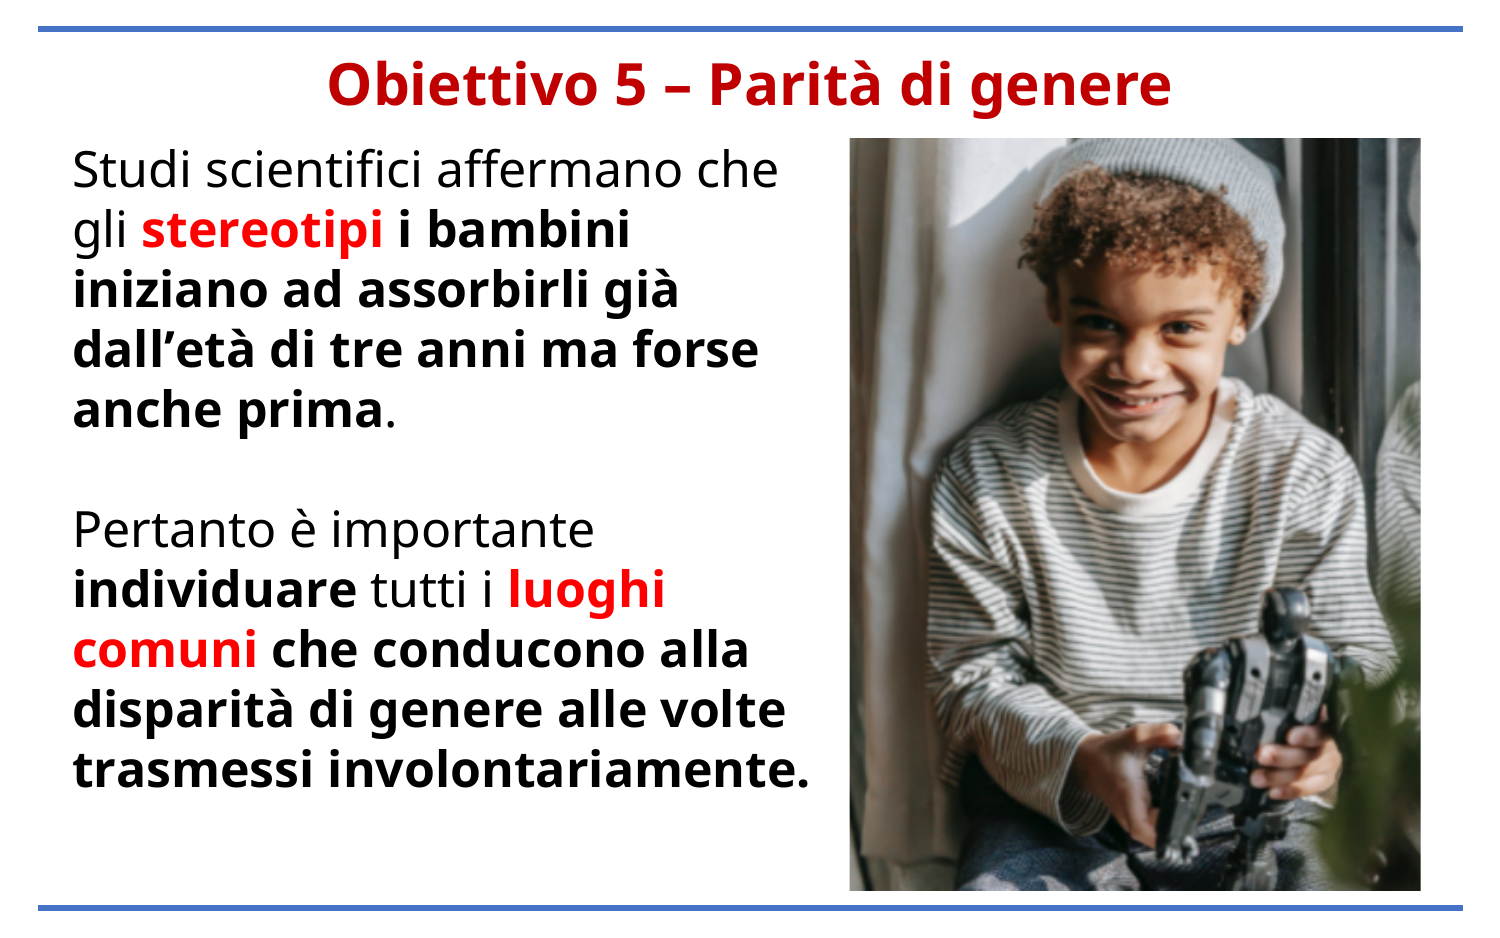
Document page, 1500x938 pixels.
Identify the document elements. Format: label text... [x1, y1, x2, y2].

title Obiettivo 5 – Parità di genere [0, 47, 1500, 104]
picture [849, 138, 1421, 891]
text_box Studi scientifici affermano che gli stereotipi i bambini iniziano ad assorbirli già dall’età di tre anni ma forse anche prima. Pertanto è importante individuare tutti i luoghi comuni che conducono alla disparità di genere alle volte trasmessi involontariamente. [56, 129, 830, 933]
